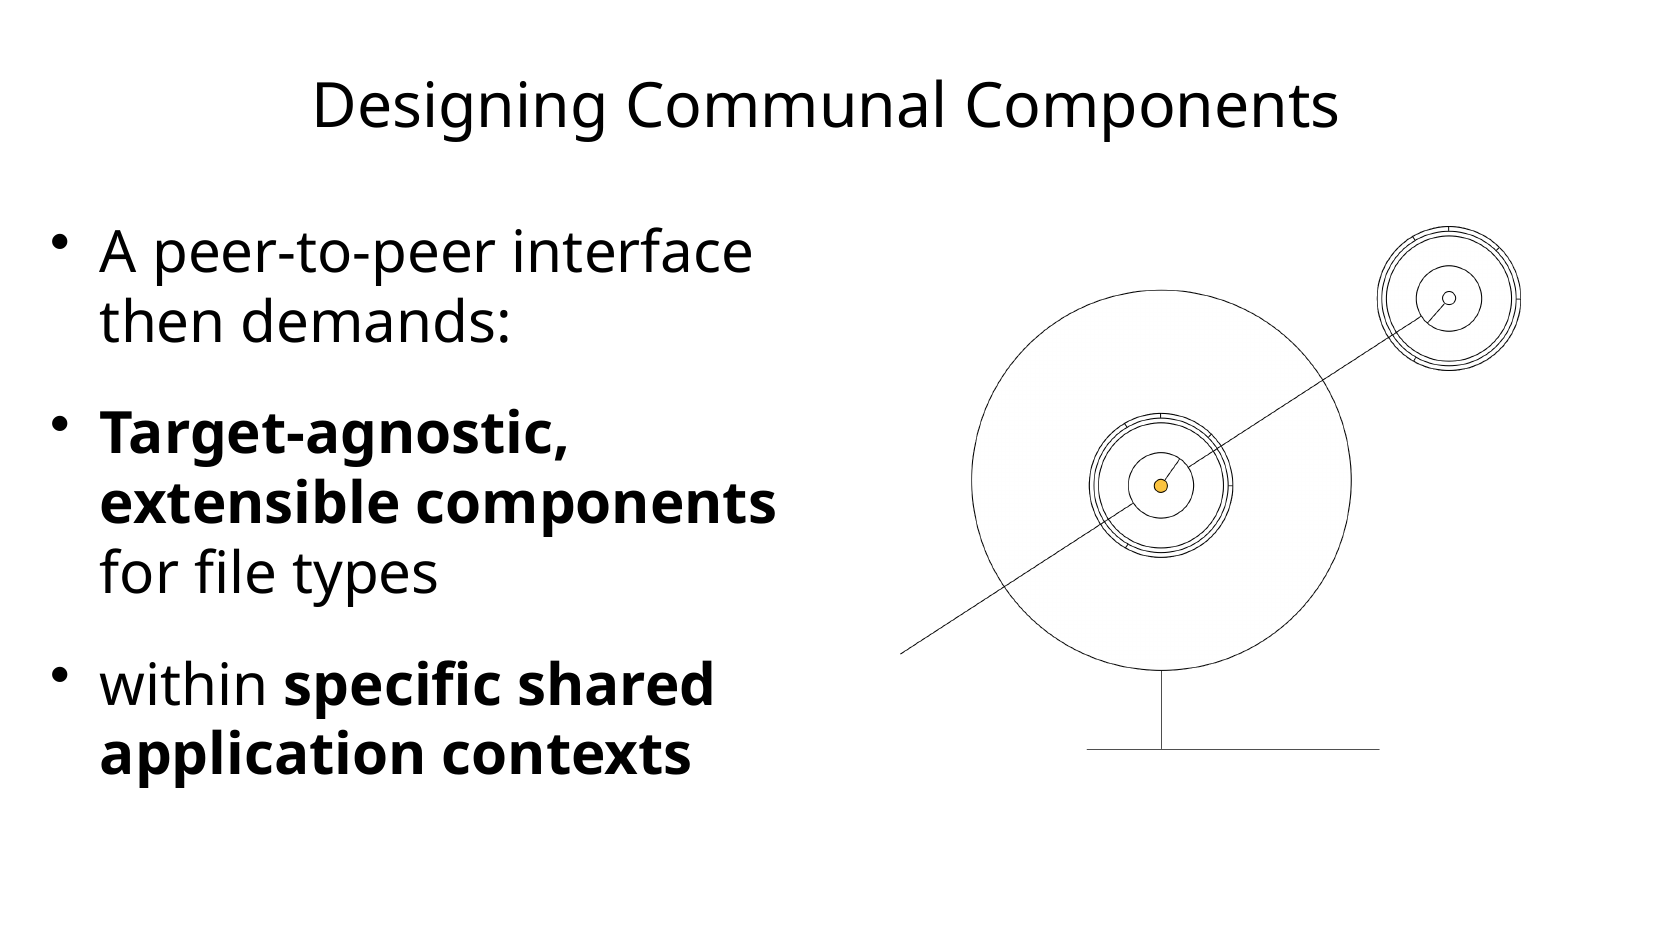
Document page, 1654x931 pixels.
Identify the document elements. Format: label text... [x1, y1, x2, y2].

picture [900, 226, 1521, 751]
text_box A peer-to-peer interface then demands: Target-agnostic, extensible components for file types within specific shared application contexts [41, 205, 806, 896]
title Designing Communal Components [0, 0, 1654, 206]
